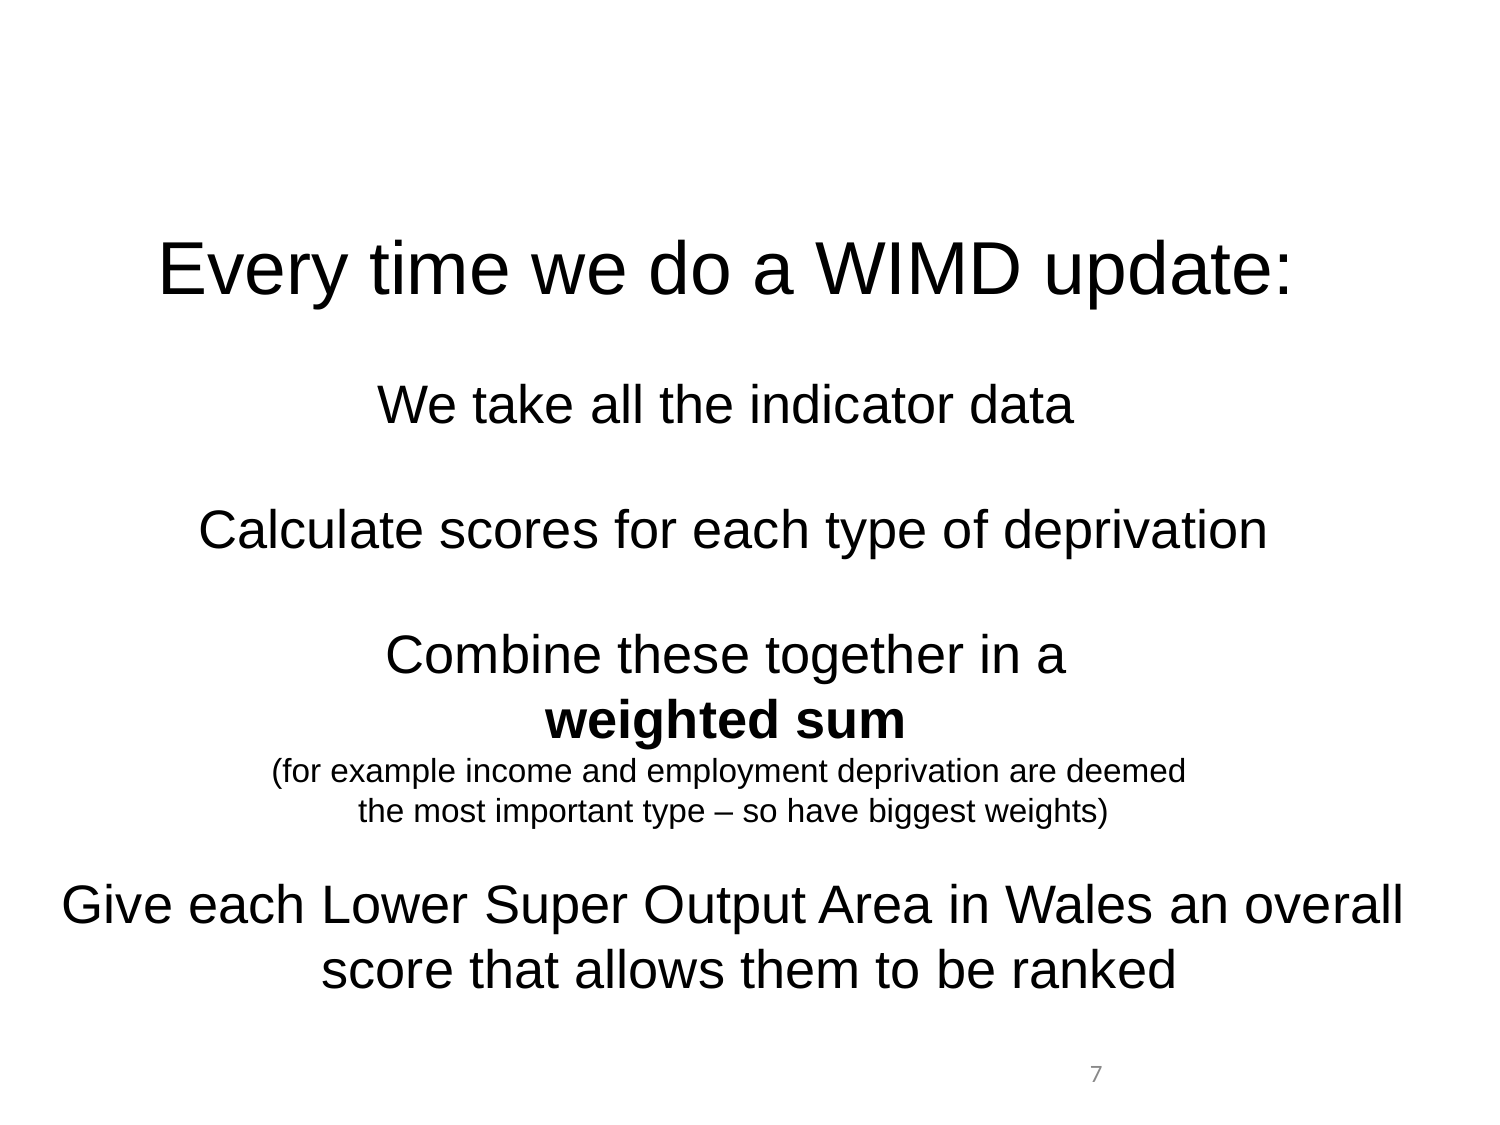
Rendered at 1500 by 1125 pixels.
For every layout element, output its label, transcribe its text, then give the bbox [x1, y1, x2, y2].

text_box [1074, 1042, 1426, 1103]
text_box Every time we do a WIMD update: We take all the indicator data Calculate scores for each type of deprivation Combine these together in a weighted sum (for example income and employment deprivation are deemed the most important type – so have biggest weights) Give each Lower Super Output Area in Wales an overall score that allows them to be ranked [0, 82, 1485, 1032]
